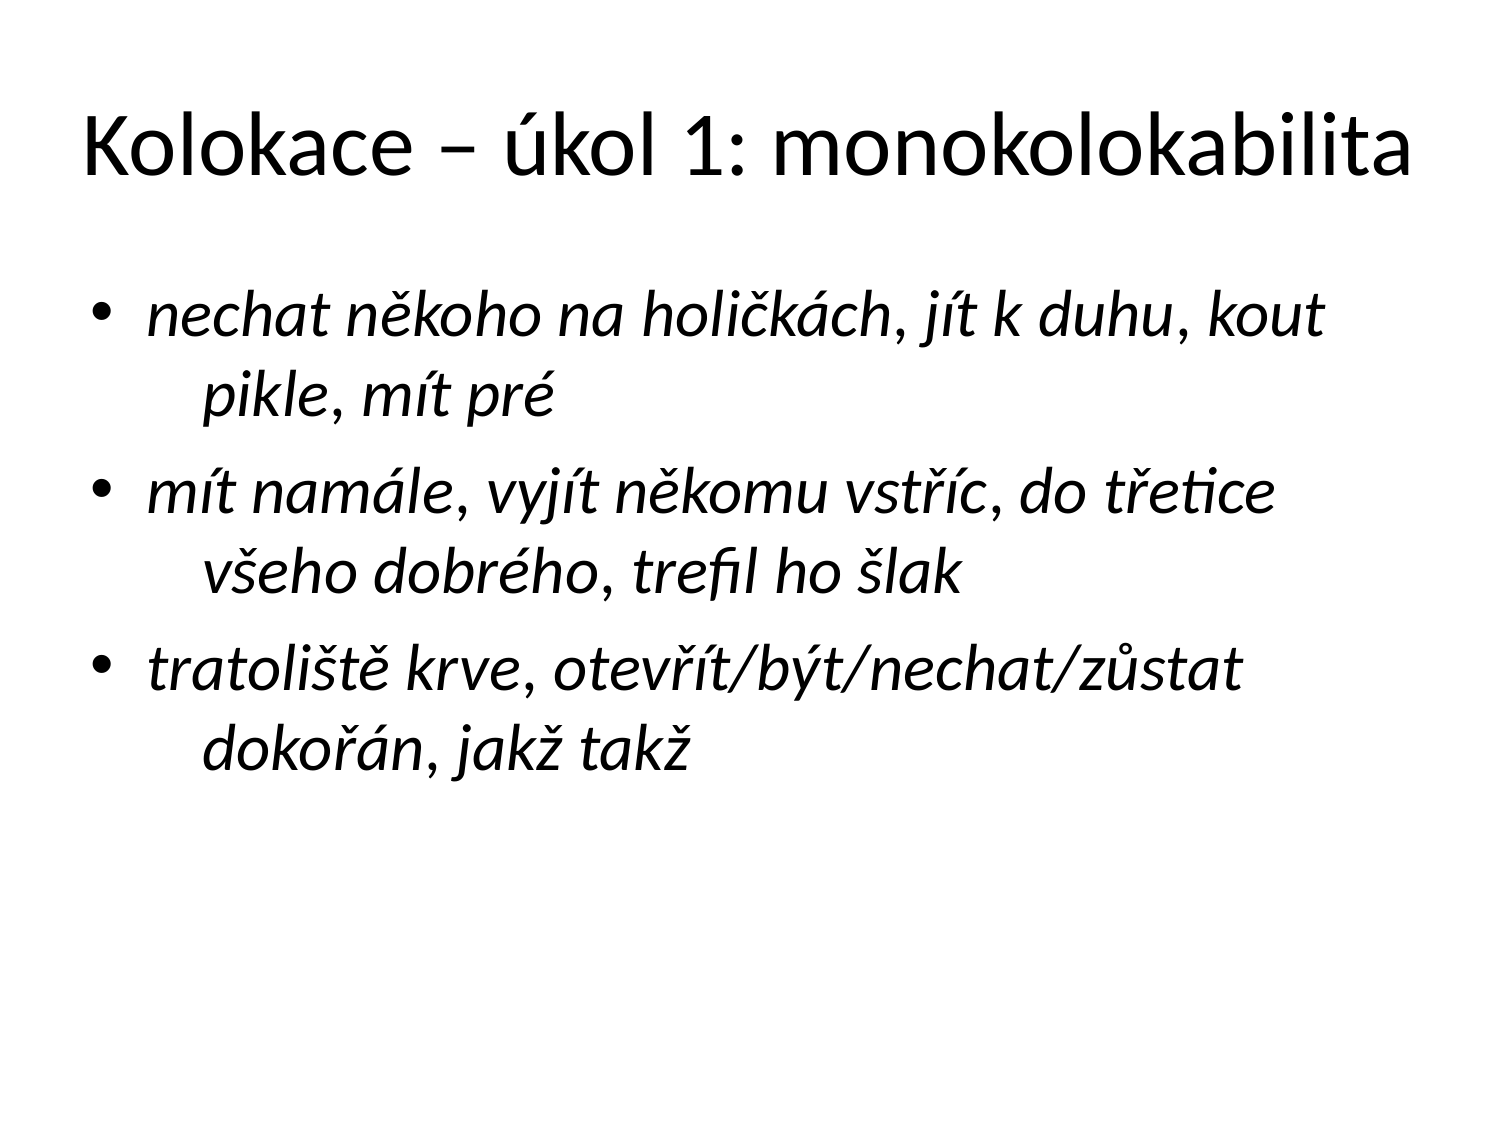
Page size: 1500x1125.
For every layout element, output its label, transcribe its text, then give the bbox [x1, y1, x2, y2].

title Kolokace – úkol 1: monokolokabilita [51, 45, 1448, 233]
list nechat někoho na holičkách, jít k duhu, kout pikle, mít pré mít namále, vyjít někomu vstříc, do třetice všeho dobrého, trefil ho šlak tratoliště krve, otevřít/být/nechat/zůstat dokořán, jakž takž [75, 262, 1426, 1005]
